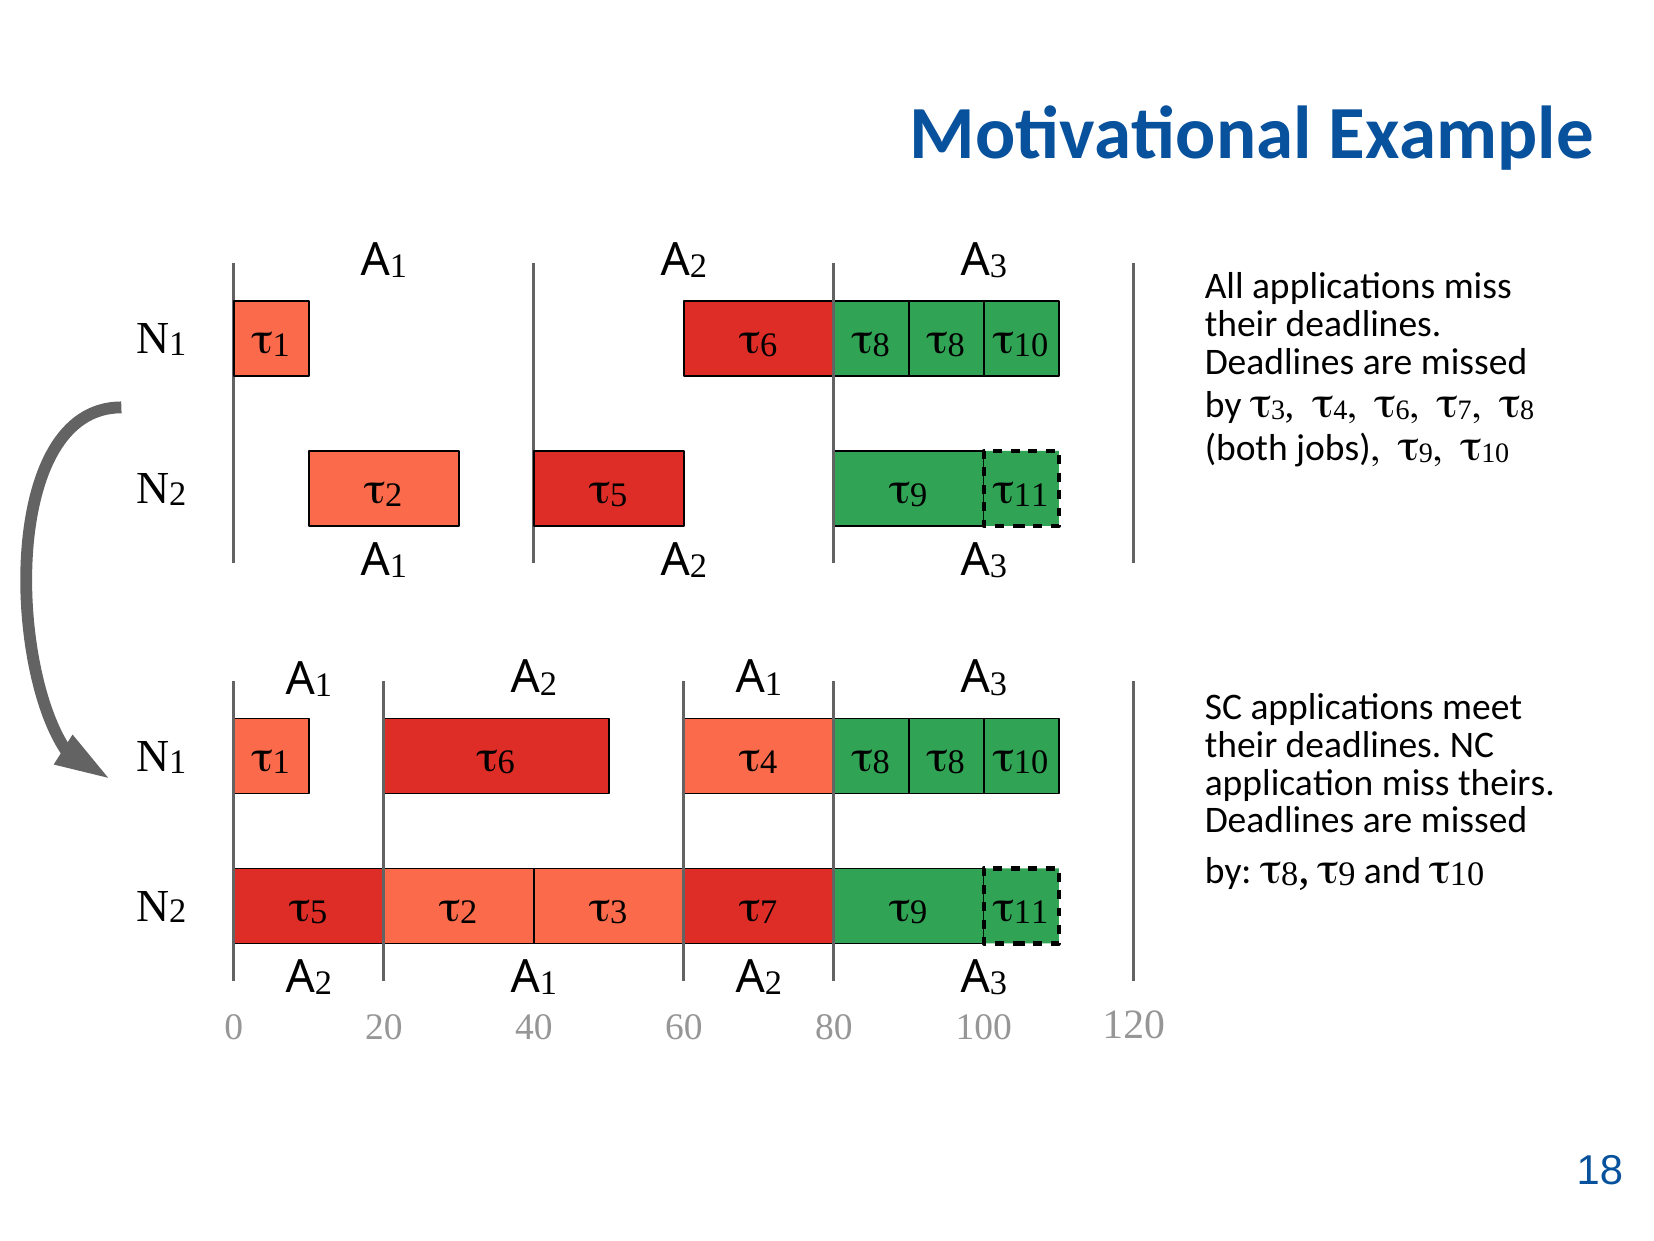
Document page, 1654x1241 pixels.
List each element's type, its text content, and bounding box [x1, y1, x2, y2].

text_box τ4 [685, 718, 832, 794]
text_box τ2 [385, 868, 533, 943]
text_box τ11 [983, 450, 1059, 526]
text_box N1 [121, 304, 234, 374]
text_box 60 [646, 998, 722, 1051]
text_box N2 [121, 871, 232, 941]
text_box SC applications meet their deadlines. NC application miss theirs. Deadlines are missed by: τ8, τ9 and τ10 [1189, 684, 1595, 938]
text_box N1 [121, 721, 232, 791]
text_box A2 [233, 943, 384, 1002]
text_box N2 [121, 453, 234, 523]
text_box A3 [833, 526, 1134, 585]
text_box A1 [233, 525, 533, 585]
text_box τ8 [908, 300, 983, 376]
text_box A1 [233, 225, 533, 285]
text_box τ1 [235, 718, 309, 794]
text_box τ8 [835, 300, 908, 376]
text_box τ9 [835, 450, 983, 526]
text_box τ6 [385, 718, 609, 794]
text_box τ3 [533, 868, 682, 943]
text_box A2 [683, 943, 833, 1002]
text_box A2 [383, 643, 683, 703]
text_box A3 [833, 225, 1134, 285]
text_box 120 [1059, 994, 1209, 1051]
text_box All applications miss their deadlines. Deadlines are missed by τ3, τ4, τ6, τ7, τ8 (both jobs), τ9, τ10 [1189, 263, 1565, 523]
text_box A2 [533, 225, 833, 285]
text_box 40 [496, 1002, 572, 1051]
text_box 0 [196, 998, 272, 1051]
text_box A1 [233, 643, 383, 706]
text_box τ8 [908, 718, 983, 794]
text_box A3 [833, 943, 1134, 1002]
text_box τ11 [983, 868, 1059, 944]
text_box τ5 [235, 868, 382, 943]
text_box A2 [533, 525, 833, 585]
text_box A1 [683, 643, 833, 703]
text_box τ2 [308, 450, 459, 525]
text_box τ5 [533, 450, 684, 525]
text_box 20 [346, 998, 422, 1051]
text_box A3 [833, 643, 1134, 703]
text_box τ8 [835, 718, 908, 794]
text_box τ7 [685, 868, 832, 943]
title Motivational Example [0, 0, 1595, 178]
text_box 80 [796, 1002, 872, 1051]
text_box τ1 [233, 300, 309, 376]
text_box τ9 [835, 868, 983, 944]
text_box τ10 [983, 300, 1059, 376]
text_box τ10 [983, 718, 1059, 794]
text_box 100 [908, 998, 1059, 1051]
text_box A1 [384, 943, 683, 1002]
text_box τ6 [683, 300, 832, 376]
